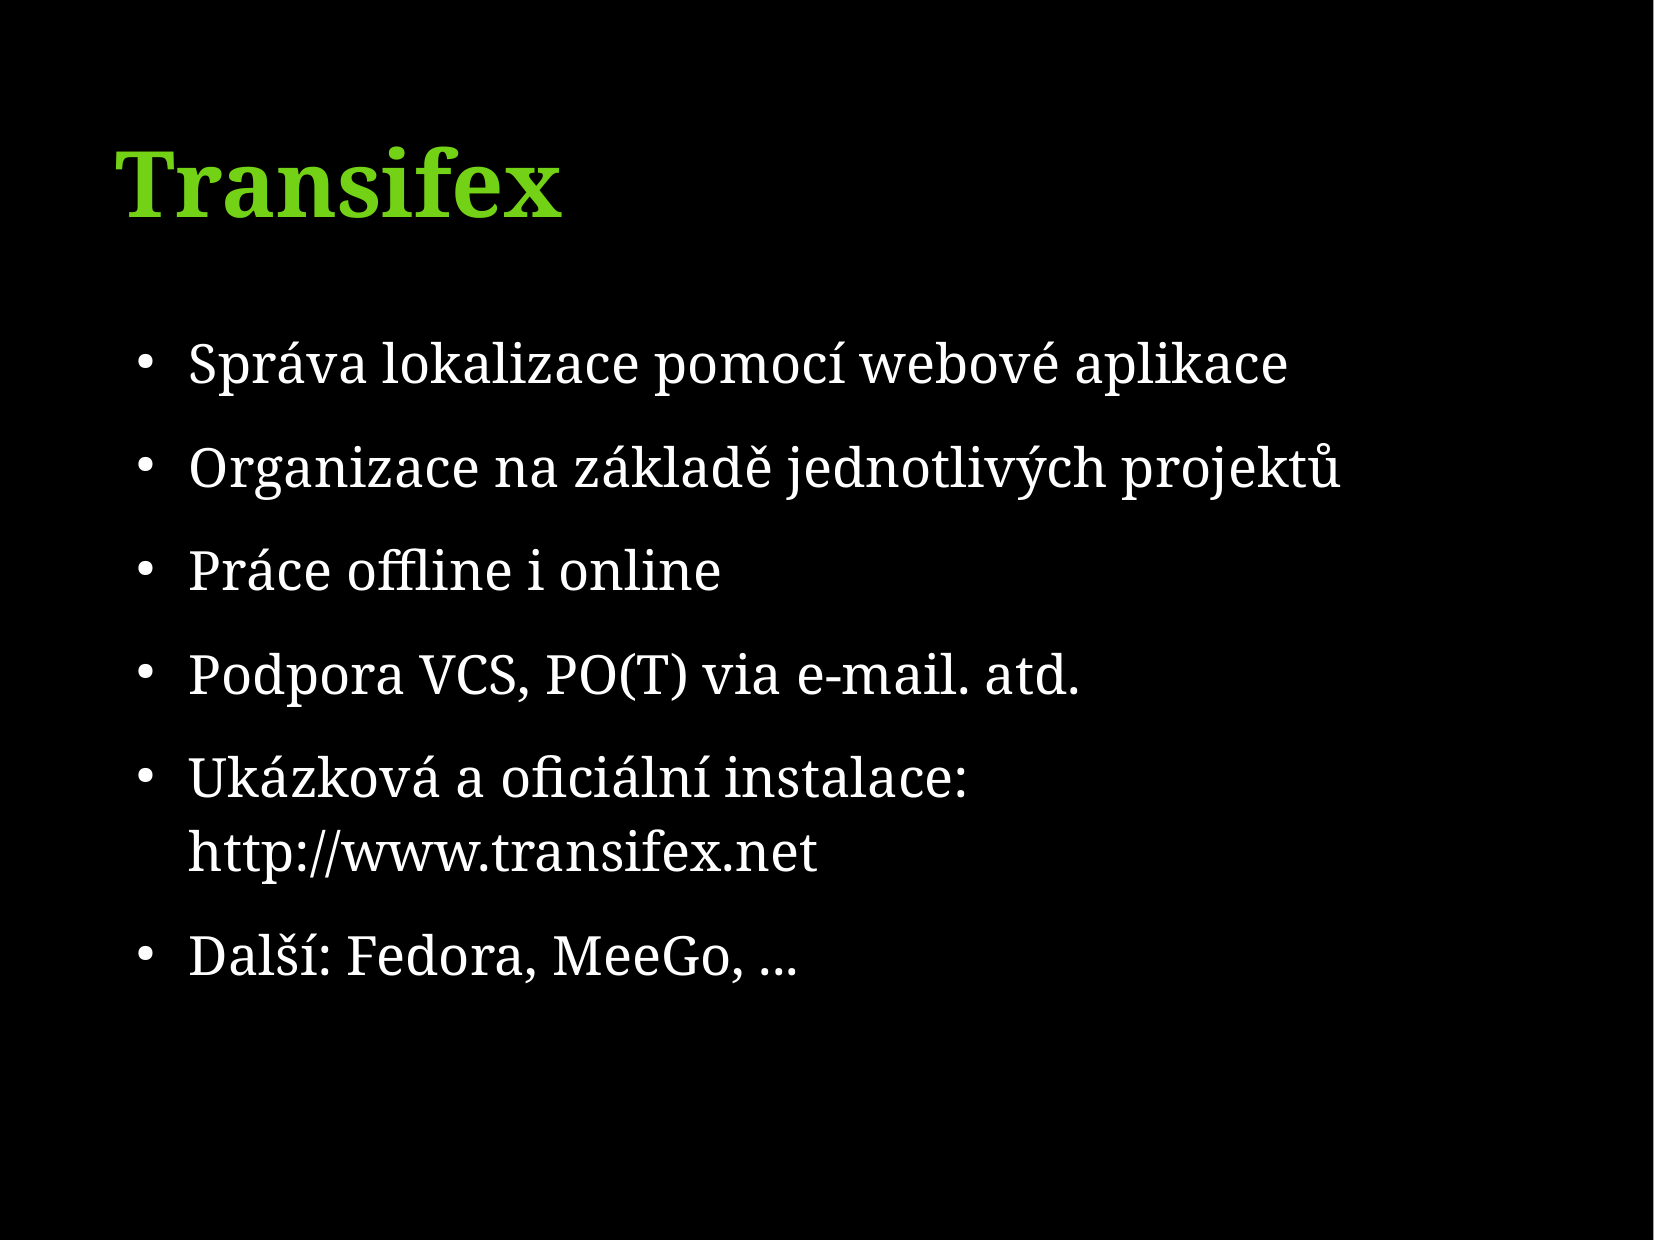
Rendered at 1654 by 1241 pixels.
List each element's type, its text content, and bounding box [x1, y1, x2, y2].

list Správa lokalizace pomocí webové aplikace Organizace na základě jednotlivých projektů Práce offline i online Podpora VCS, PO(T) via e-mail. atd. Ukázková a oficiální instalace: http://www.transifex.net Další: Fedora, MeeGo, ... [118, 325, 1536, 1145]
title Transifex [115, 78, 1539, 287]
